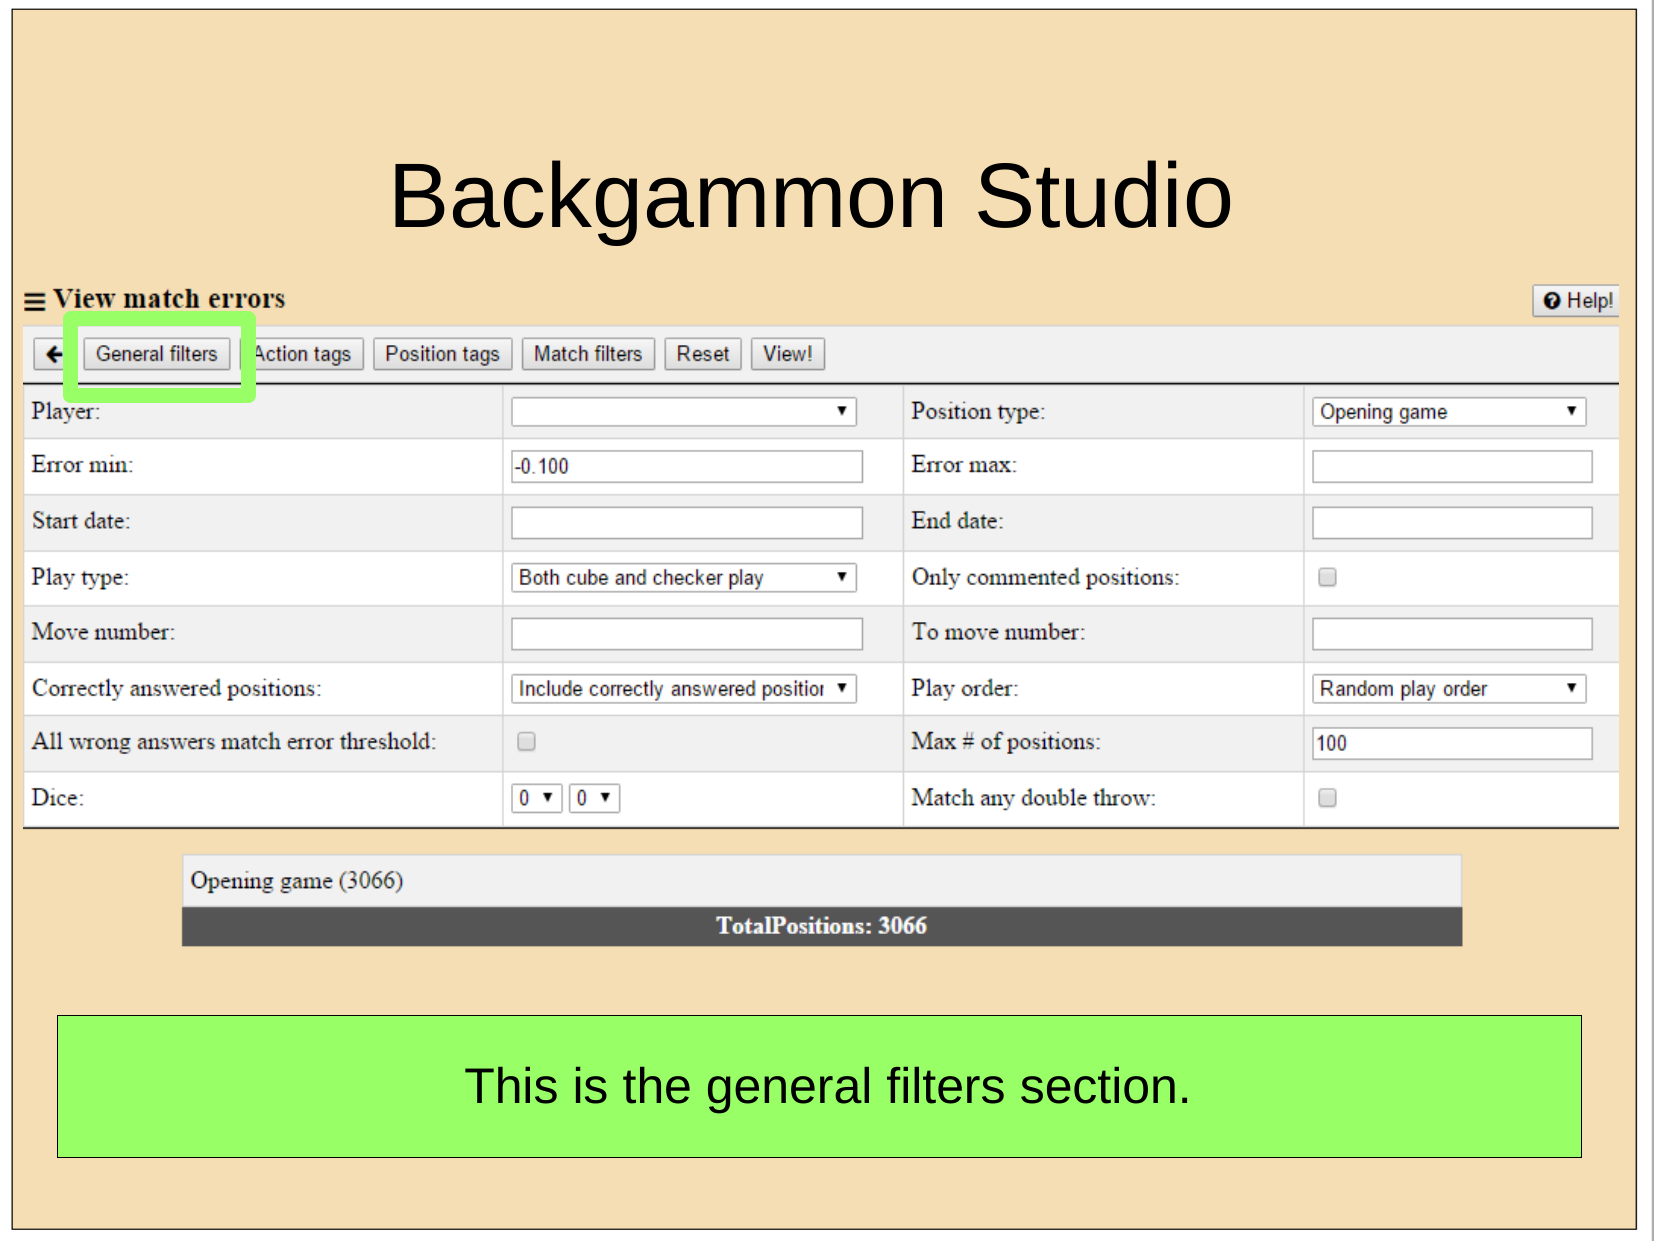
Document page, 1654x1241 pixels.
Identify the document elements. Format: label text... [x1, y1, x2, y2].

text_box This is the general filters section. [57, 1015, 1582, 1158]
title Backgammon Studio [118, 112, 1506, 281]
picture [0, 0, 1654, 1241]
